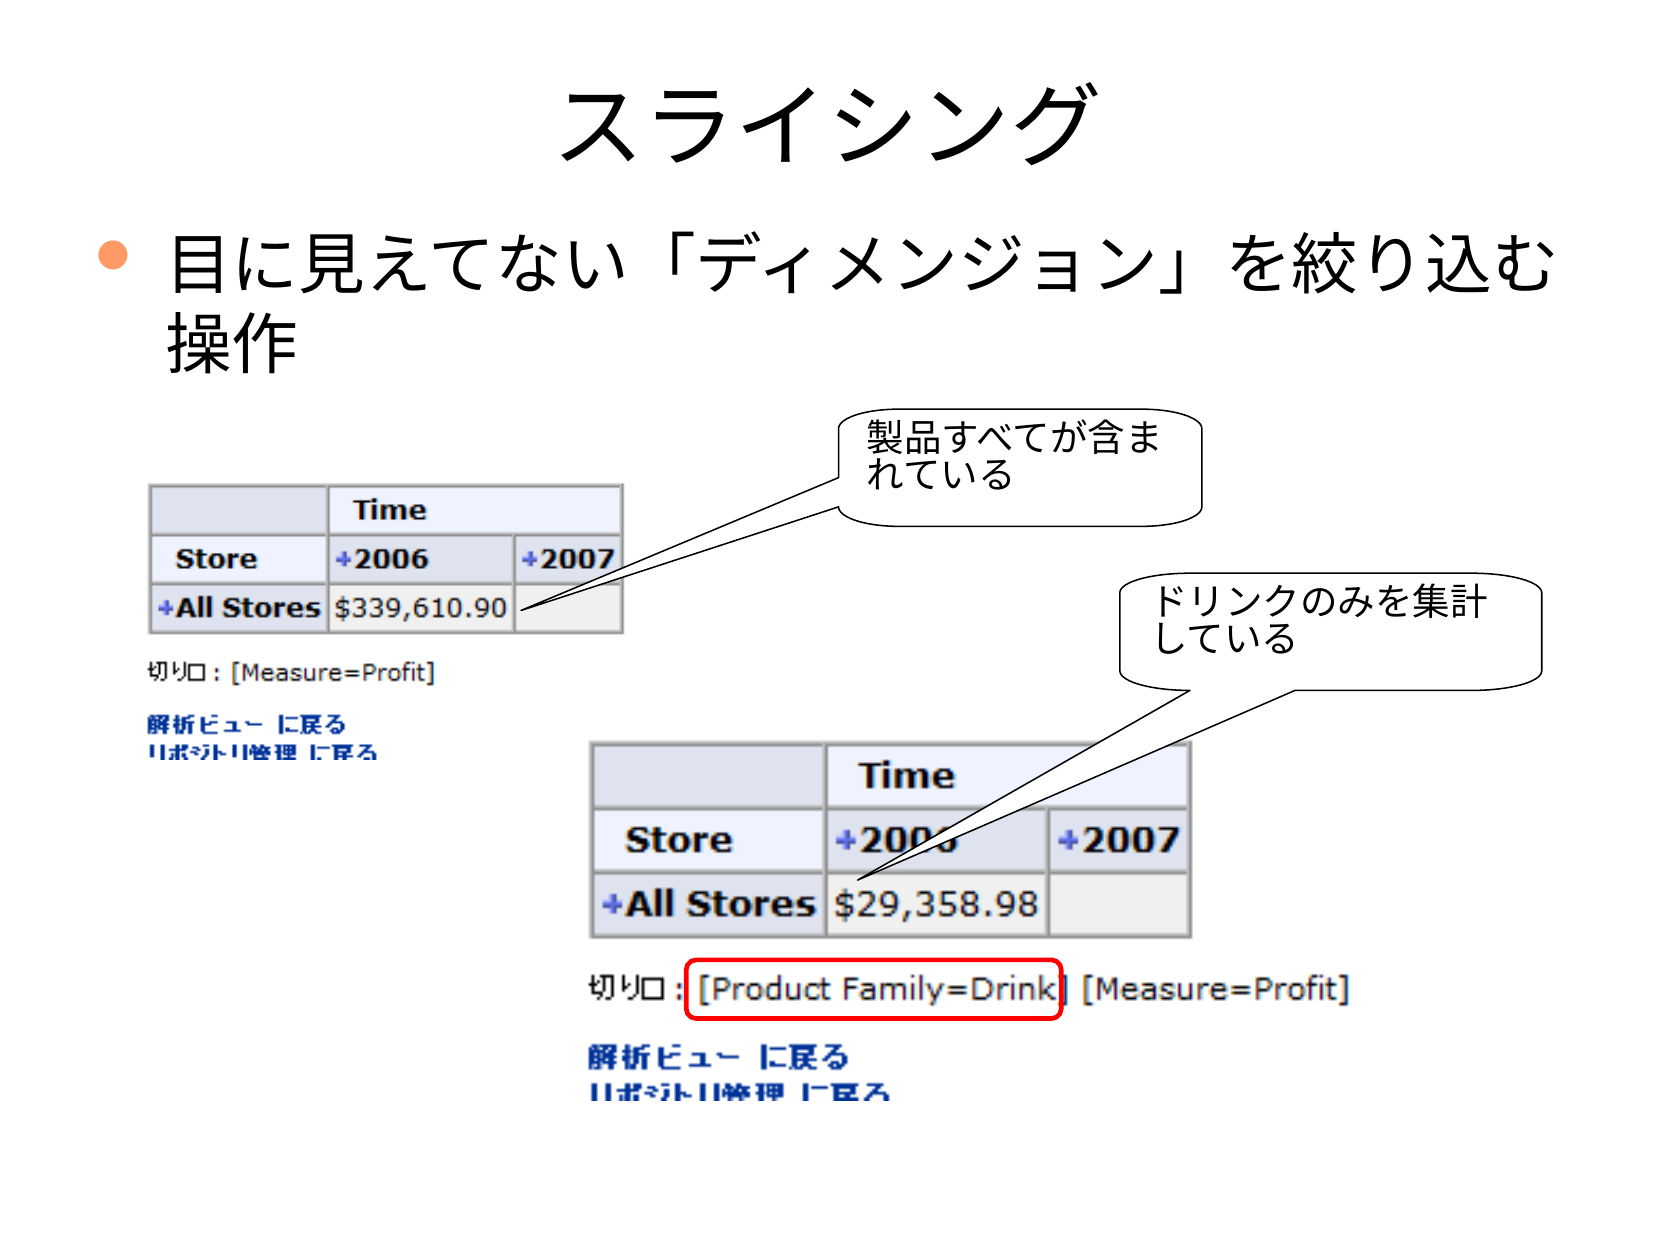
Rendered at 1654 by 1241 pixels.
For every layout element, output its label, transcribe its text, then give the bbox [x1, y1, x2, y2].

picture [123, 467, 1546, 1101]
title スライシング [121, 19, 1534, 221]
text_box ドリンクのみを集計している [857, 573, 1542, 881]
text_box 製品すべてが含まれている [521, 409, 1202, 611]
list 目に見えてない「ディメンジョン」を絞り込む操作 [82, 221, 1571, 419]
